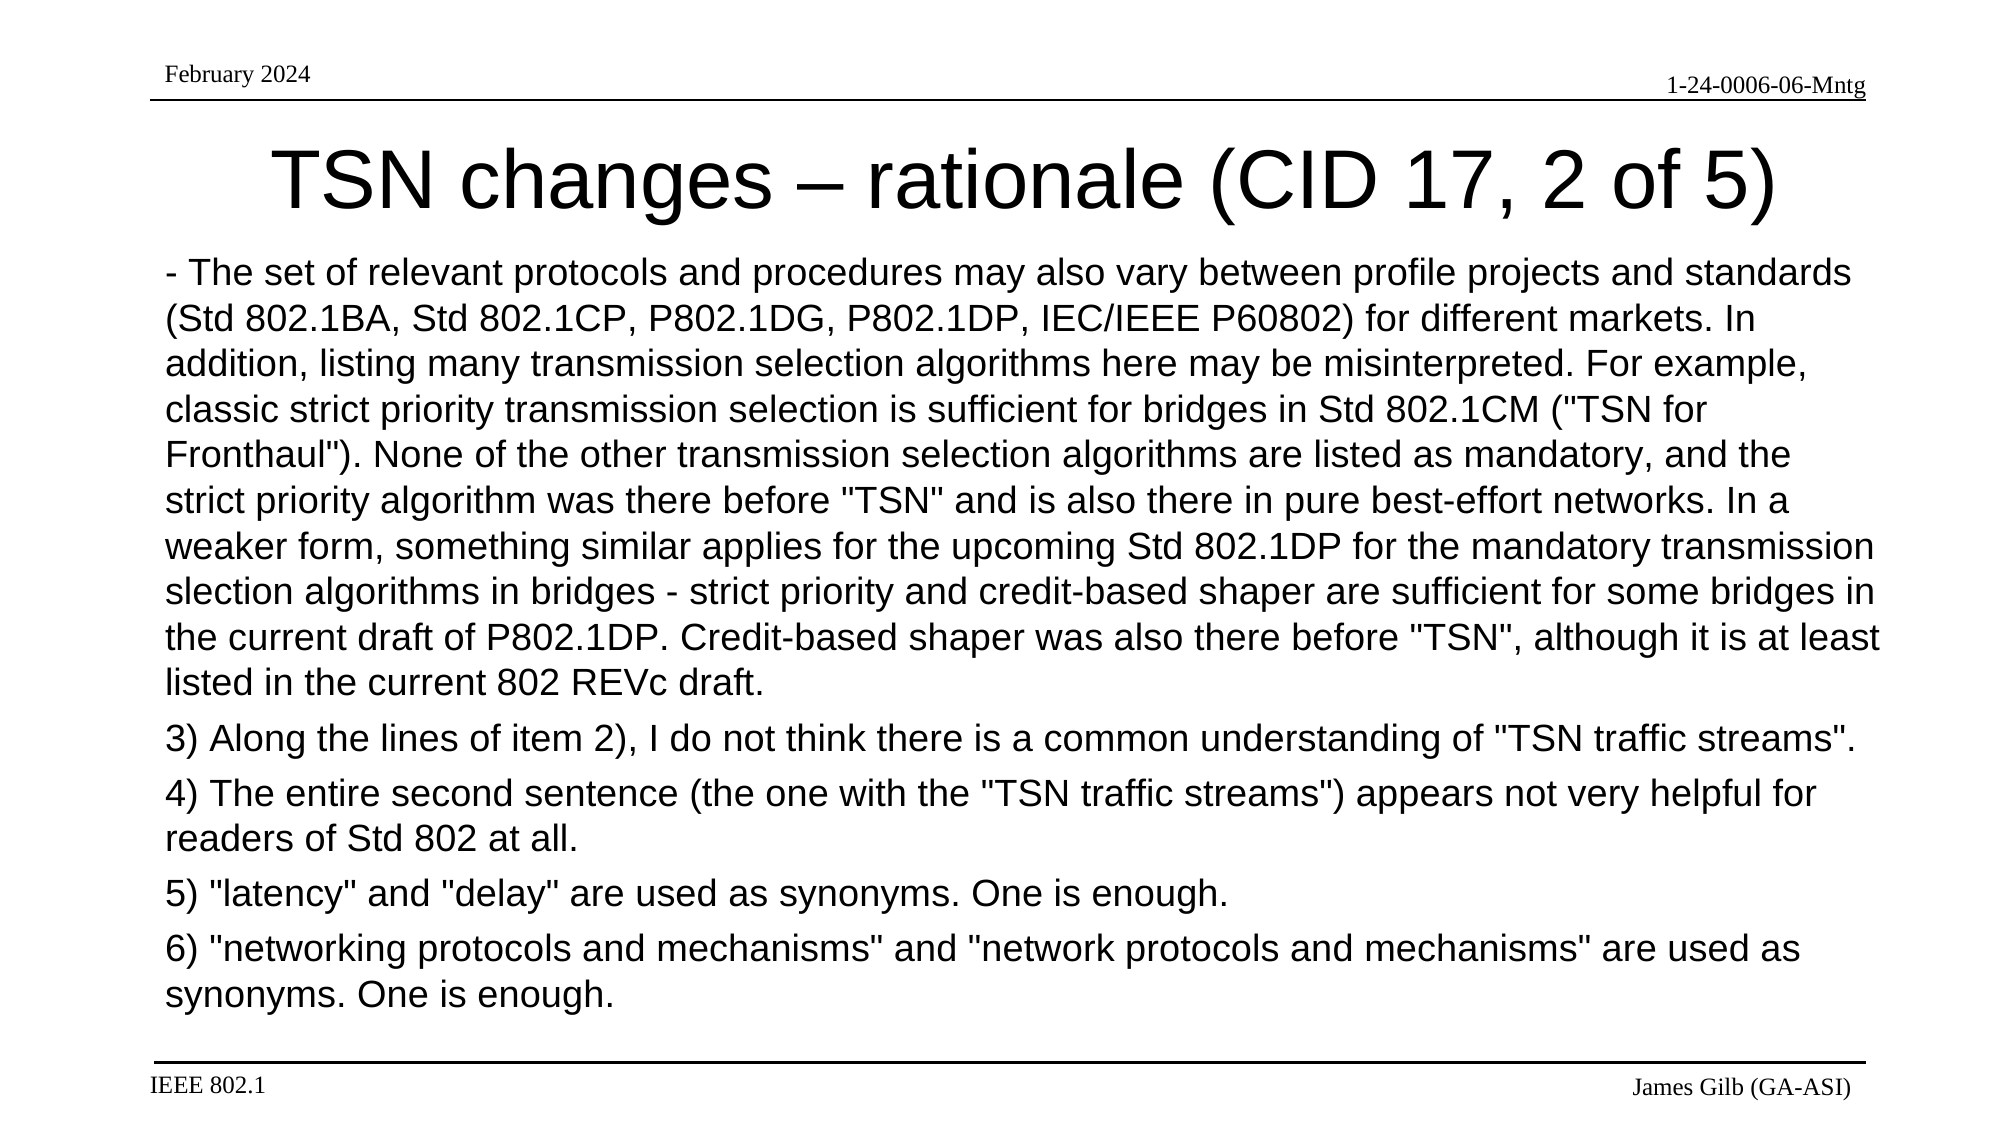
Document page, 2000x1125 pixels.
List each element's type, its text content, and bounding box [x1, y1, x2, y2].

list - The set of relevant protocols and procedures may also vary between profile projects and standards (Std 802.1BA, Std 802.1CP, P802.1DG, P802.1DP, IEC/IEEE P60802) for different markets. In addition, listing many transmission selection algorithms here may be misinterpreted. For example, classic strict priority transmission selection is sufficient for bridges in Std 802.1CM ("TSN for Fronthaul"). None of the other transmission selection algorithms are listed as mandatory, and the strict priority algorithm was there before "TSN" and is also there in pure best-effort networks. In a weaker form, something similar applies for the upcoming Std 802.1DP for the mandatory transmission slection algorithms in bridges - strict priority and credit-based shaper are sufficient for some bridges in the current draft of P802.1DP. Credit-based shaper was also there before "TSN", although it is at least listed in the current 802 REVc draft. 3) Along the lines of item 2), I do not think there is a common understanding of "TSN traffic streams". 4) The entire second sentence (the one with the "TSN traffic streams") appears not very helpful for readers of Std 802 at all. 5) "latency" and "delay" are used as synonyms. One is enough. 6) "networking protocols and mechanisms" and "network protocols and mechanisms" are used as synonyms. One is enough. [149, 239, 1900, 1051]
title TSN changes – rationale (CID 17, 2 of 5) [150, 112, 1900, 238]
